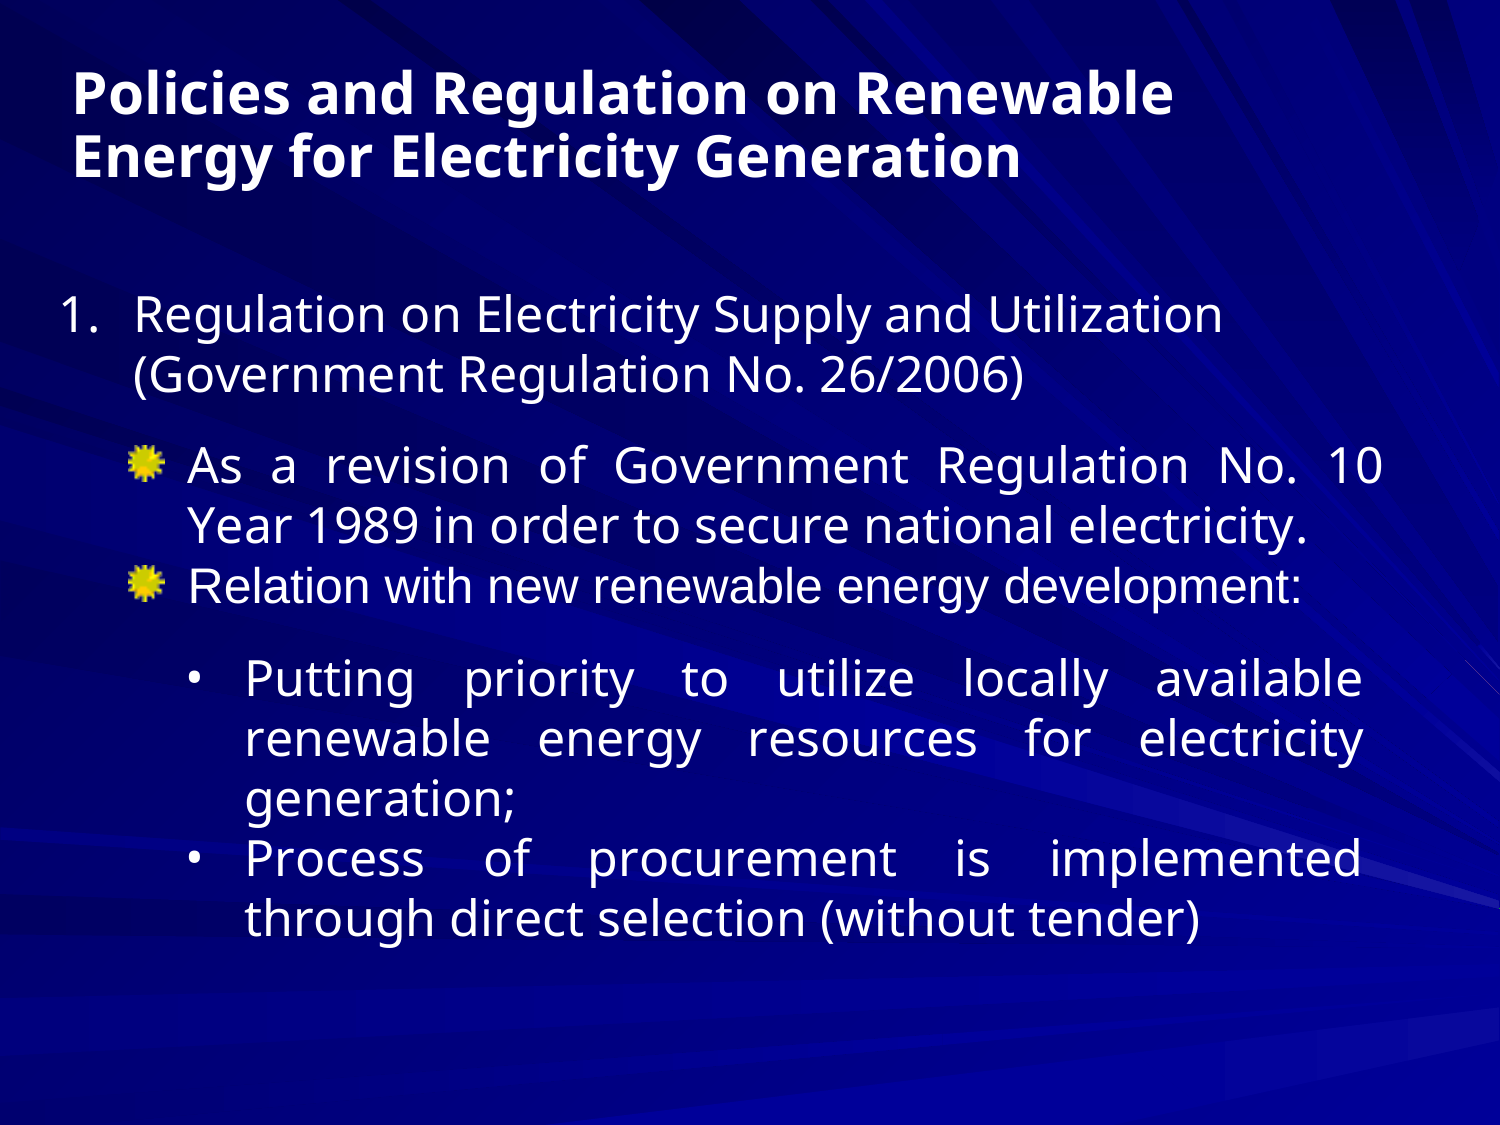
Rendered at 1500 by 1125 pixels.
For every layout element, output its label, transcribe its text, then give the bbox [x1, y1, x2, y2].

picture [128, 565, 165, 602]
picture [128, 445, 165, 482]
text_box Policies and Regulation on Renewable Energy for Electricity Generation [57, 56, 1349, 199]
text_box 1. Regulation on Electricity Supply and Utilization (Government Regulation No. 26/2006) [44, 274, 1456, 411]
text_box As a revision of Government Regulation No. 10 Year 1989 in order to secure national electricity. Relation with new renewable energy development: [113, 425, 1399, 622]
text_box Putting priority to utilize locally available renewable energy resources for electricity generation; Process of procurement is implemented through direct selection (without tender) [170, 638, 1379, 955]
